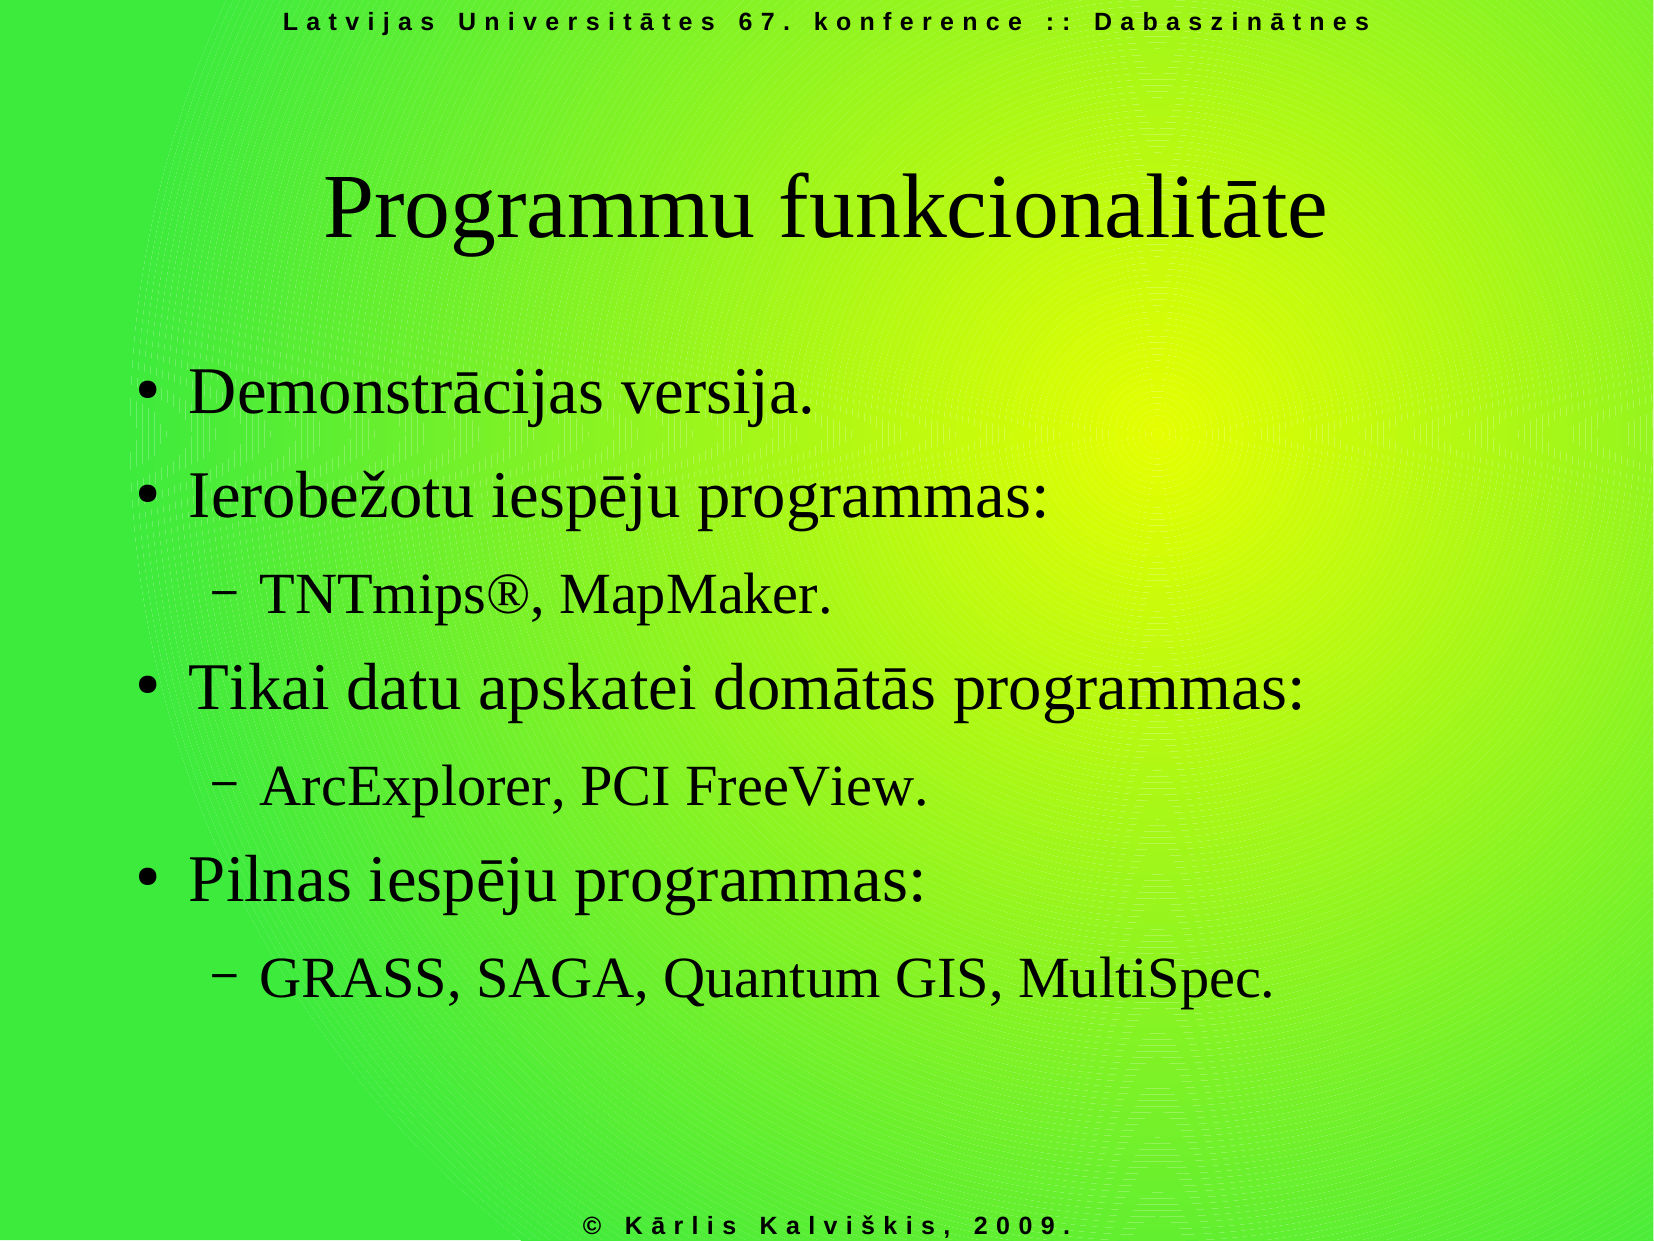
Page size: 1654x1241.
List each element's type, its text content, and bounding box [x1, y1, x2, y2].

list Demonstrācijas versija. Ierobežotu iespēju programmas: TNTmips®, MapMaker. Tikai datu apskatei domātās programmas: ArcExplorer, PCI FreeView. Pilnas iespēju programmas: GRASS, SAGA, Quantum GIS, MultiSpec. [118, 354, 1536, 1182]
title Programmu funkcionalitāte [118, 88, 1536, 325]
